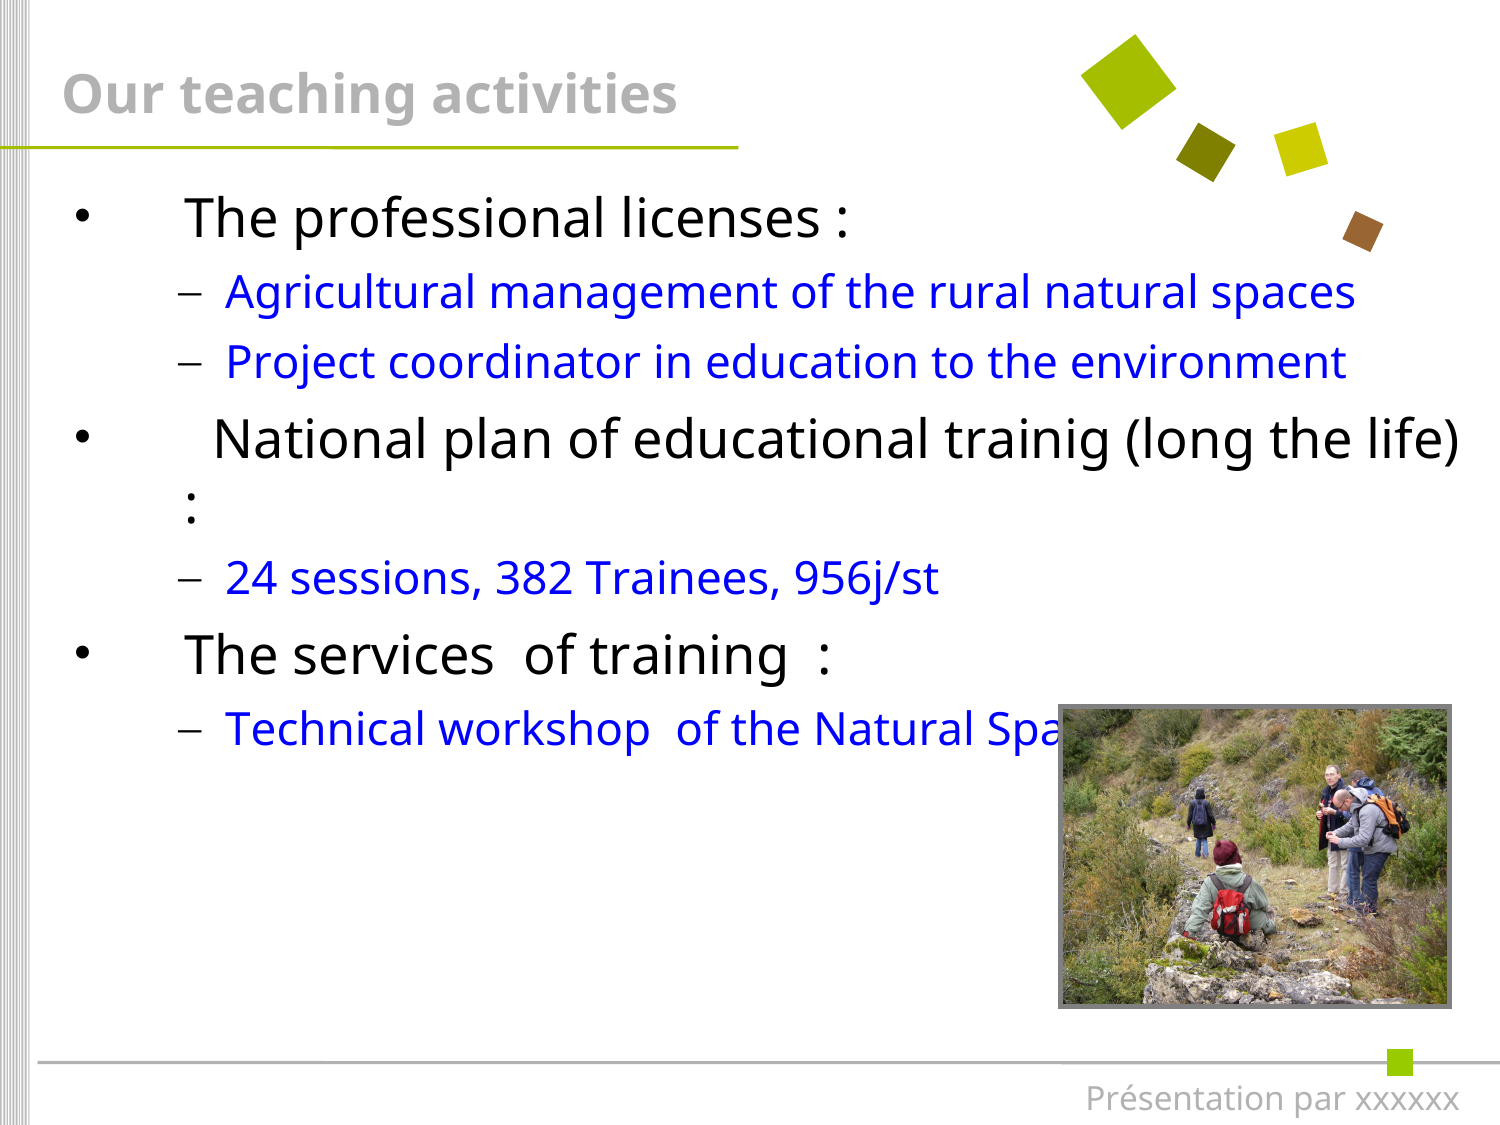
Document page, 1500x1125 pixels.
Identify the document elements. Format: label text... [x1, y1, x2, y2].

list The professional licenses : Agricultural management of the rural natural spaces Project coordinator in education to the environment National plan of educational trainig (long the life) : 24 sessions, 382 Trainees, 956j/st The services of training : Technical workshop of the Natural Spaces [59, 175, 1477, 1034]
text_box [0, 150, 30, 1125]
title Our teaching activities [47, 3, 1405, 181]
text_box [1387, 1050, 1413, 1076]
text_box [1269, 118, 1333, 181]
text_box [1076, 29, 1182, 135]
text_box Présentation par xxxxxx [112, 1069, 1476, 1125]
text_box [0, 0, 30, 146]
text_box [1171, 118, 1241, 187]
text_box [1337, 206, 1388, 257]
picture [1062, 708, 1448, 1004]
